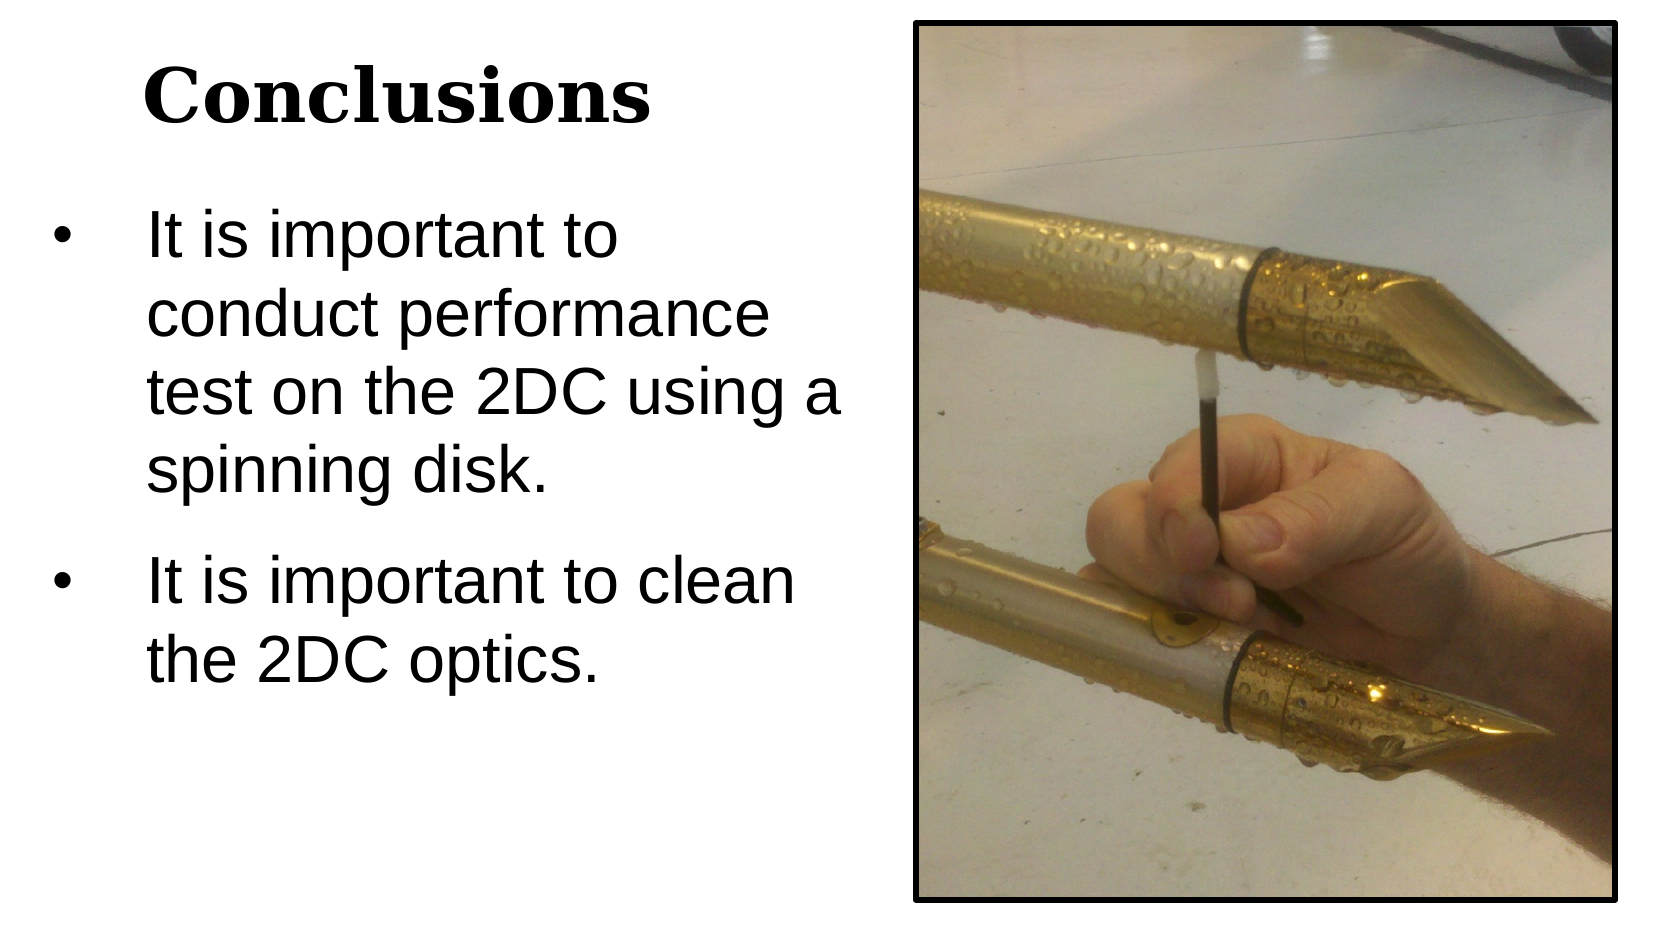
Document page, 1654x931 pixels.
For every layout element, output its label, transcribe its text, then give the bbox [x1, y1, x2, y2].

picture [918, 26, 1613, 897]
text_box Conclusions [53, 52, 744, 141]
text_box It is important to conduct performance test on the 2DC using a spinning disk. It is important to clean the 2DC optics. [52, 195, 856, 698]
